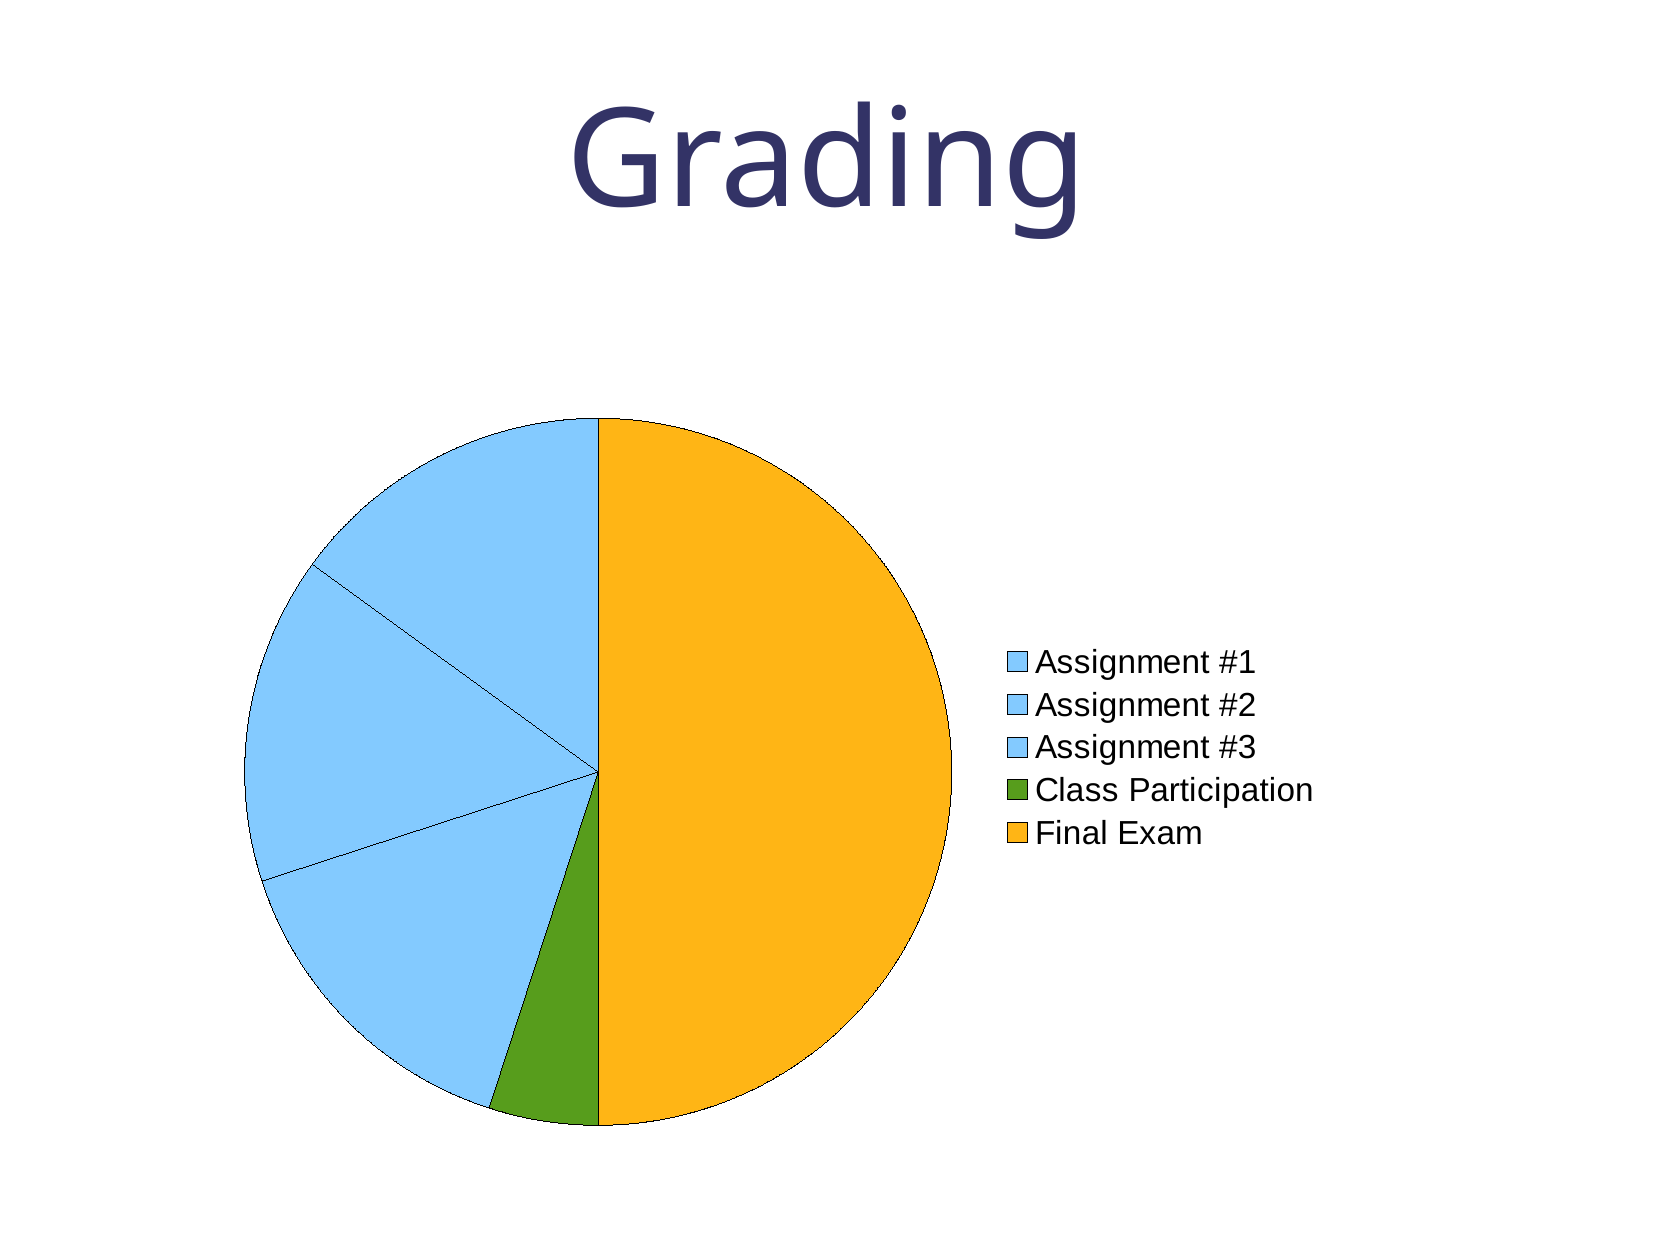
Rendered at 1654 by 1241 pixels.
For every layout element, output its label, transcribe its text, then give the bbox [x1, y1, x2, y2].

chart [0, 403, 1559, 1141]
title Grading [82, 56, 1571, 250]
